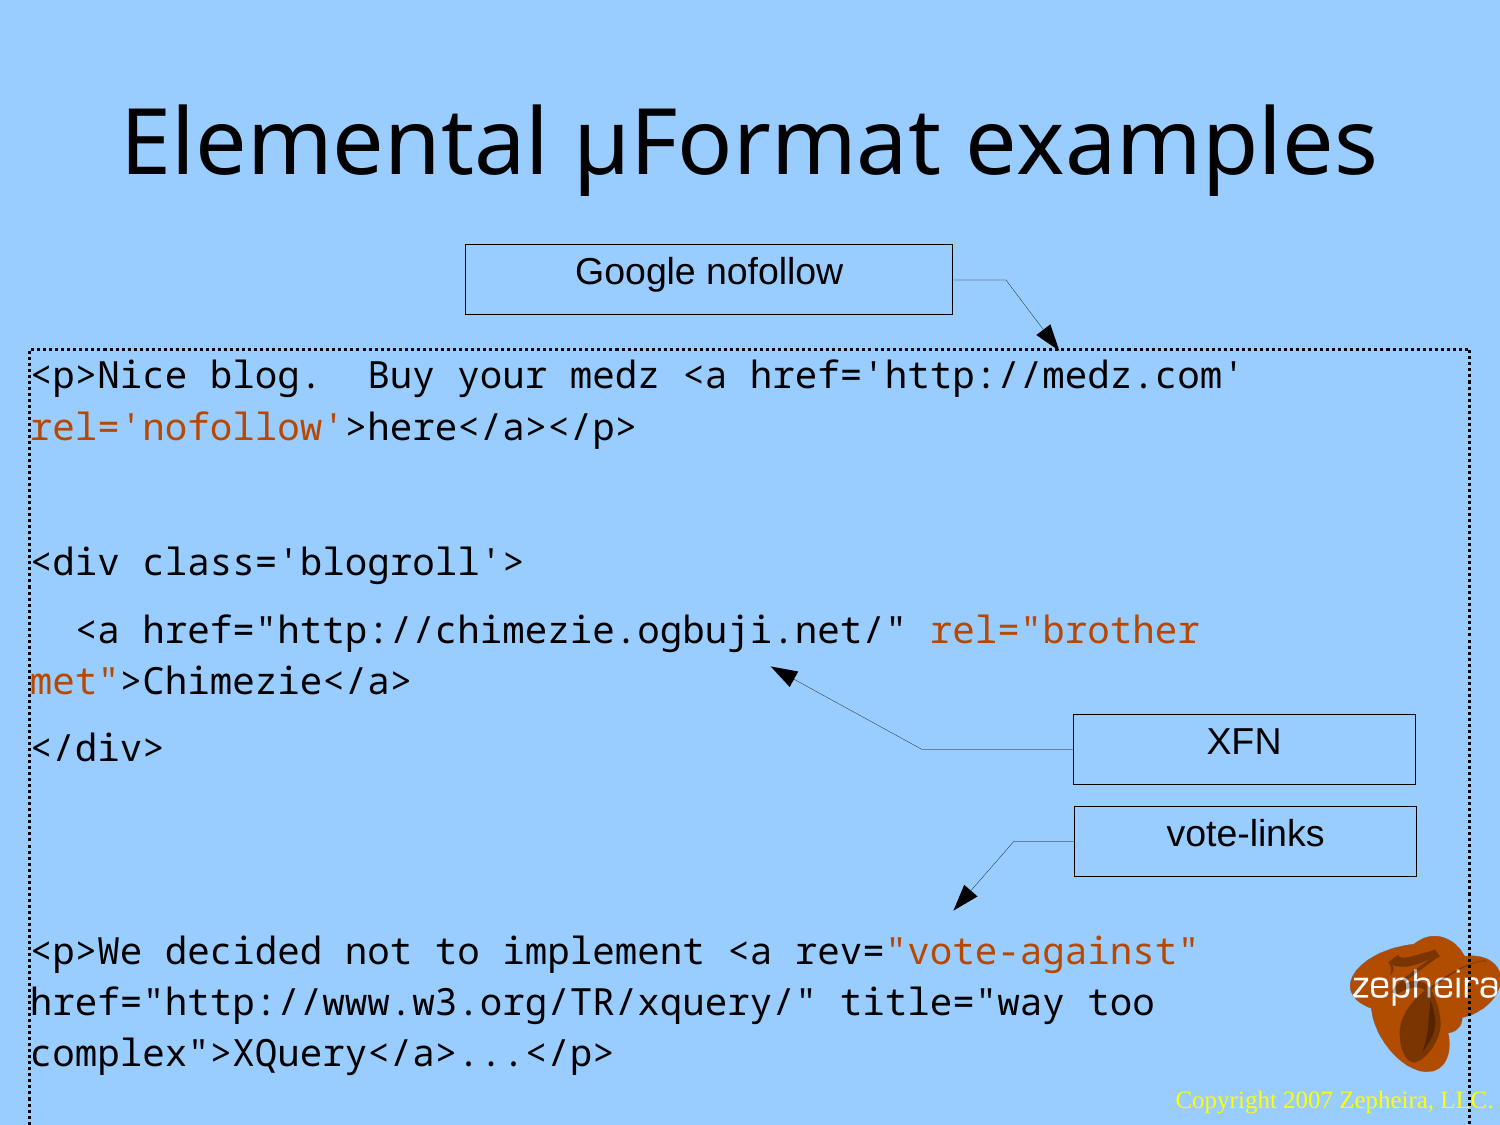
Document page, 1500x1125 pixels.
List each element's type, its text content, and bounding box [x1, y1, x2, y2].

text_box XFN [1073, 714, 1416, 785]
list <p>Nice blog. Buy your medz <a href='http://medz.com' rel='nofollow'>here</a></p> <div class='blogroll'> <a href="http://chimezie.ogbuji.net/" rel="brother met">Chimezie</a> </div> <p>We decided not to implement <a rev="vote-against" href="http://www.w3.org/TR/xquery/" title="way too complex">XQuery</a>...</p> [29, 349, 1470, 1008]
text_box vote-links [1074, 806, 1417, 877]
text_box Google nofollow [465, 244, 953, 315]
picture [1350, 936, 1500, 1072]
title Elemental μFormat examples [75, 45, 1426, 233]
